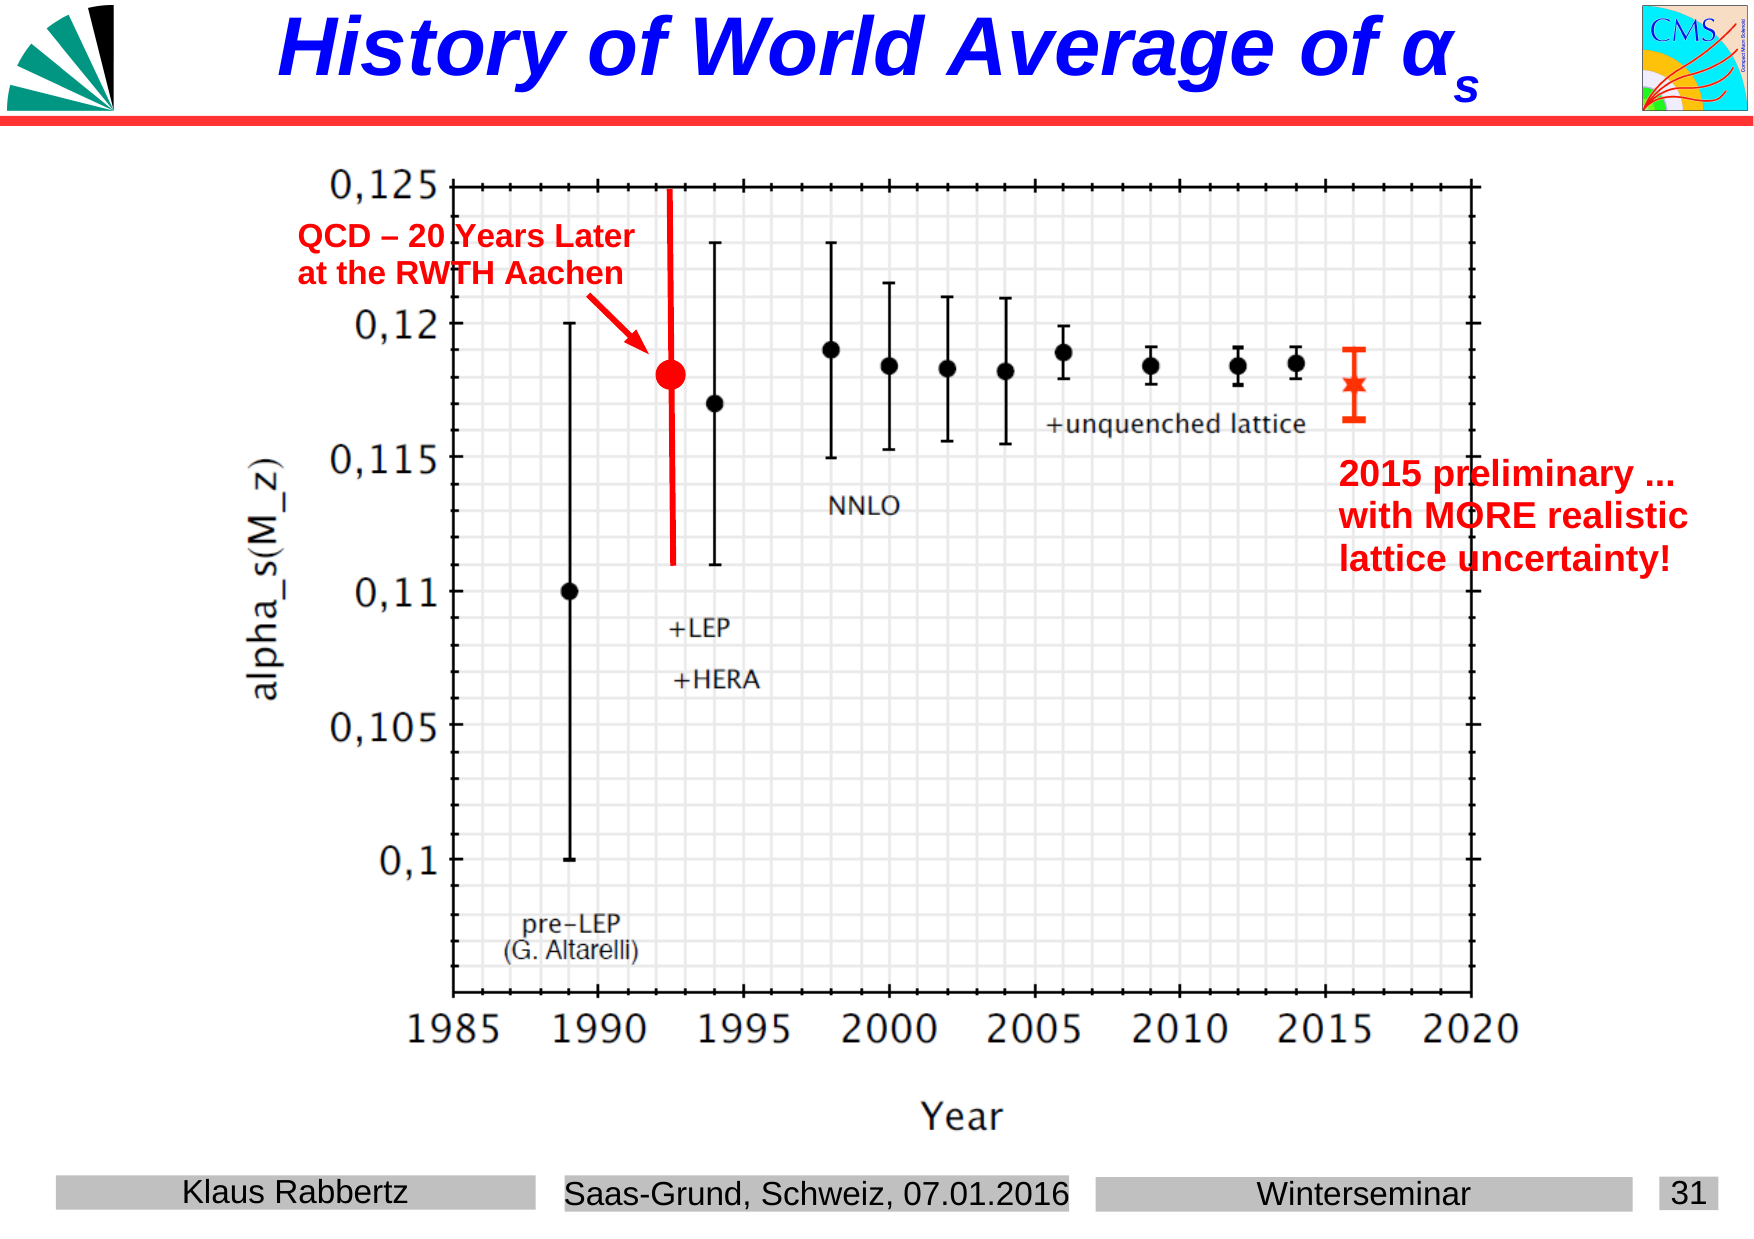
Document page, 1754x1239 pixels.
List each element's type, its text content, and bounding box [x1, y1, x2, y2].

picture [230, 154, 1523, 1137]
title History of World Average of αs [129, 0, 1629, 114]
text_box 2015 preliminary ... with MORE realistic lattice uncertainty! [1326, 447, 1702, 585]
picture [1642, 5, 1748, 111]
text_box QCD – 20 Years Later at the RWTH Aachen [285, 211, 646, 302]
picture [7, 5, 114, 112]
text_box [658, 362, 683, 387]
